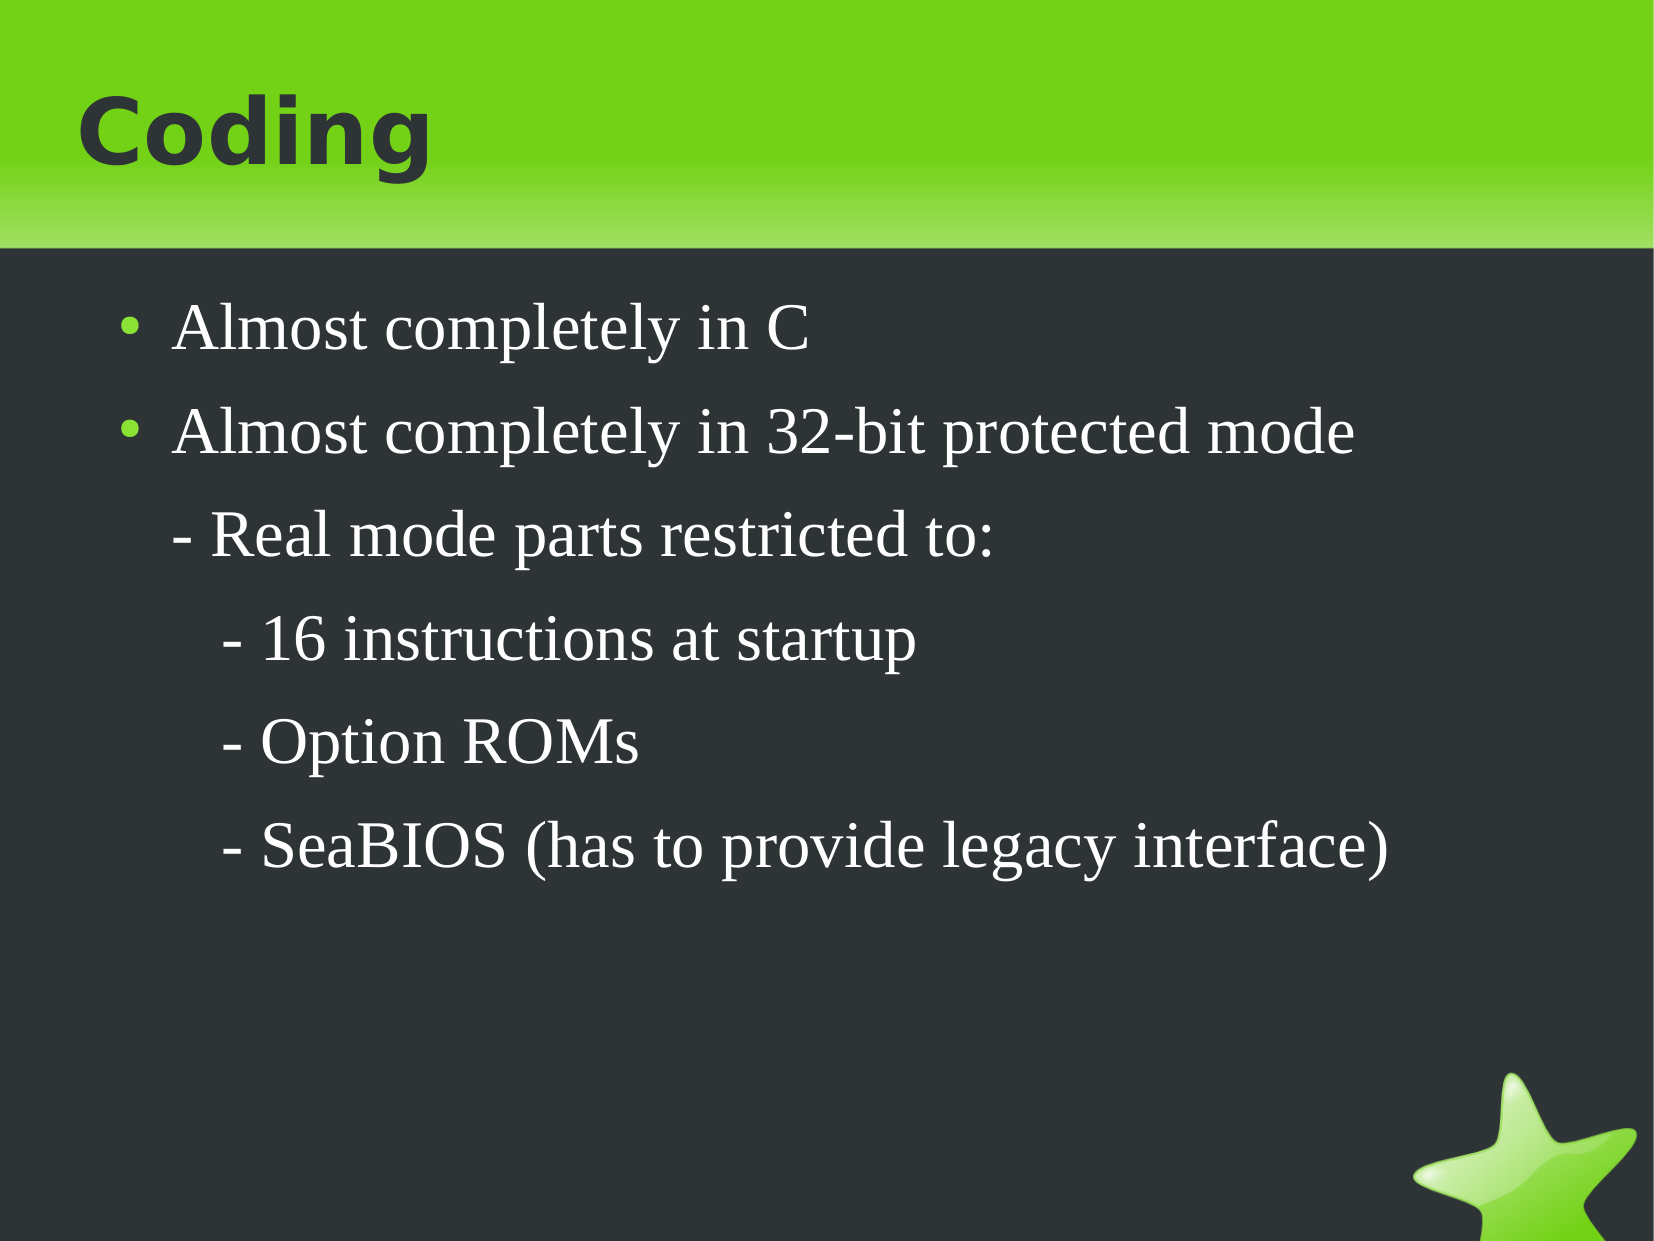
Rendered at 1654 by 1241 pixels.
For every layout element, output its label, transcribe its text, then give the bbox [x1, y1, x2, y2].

picture [0, 0, 1654, 1241]
title Coding [76, 29, 1565, 237]
list Almost completely in C Almost completely in 32-bit protected mode - Real mode parts restricted to: - 16 instructions at startup - Option ROMs - SeaBIOS (has to provide legacy interface) [82, 290, 1571, 1109]
